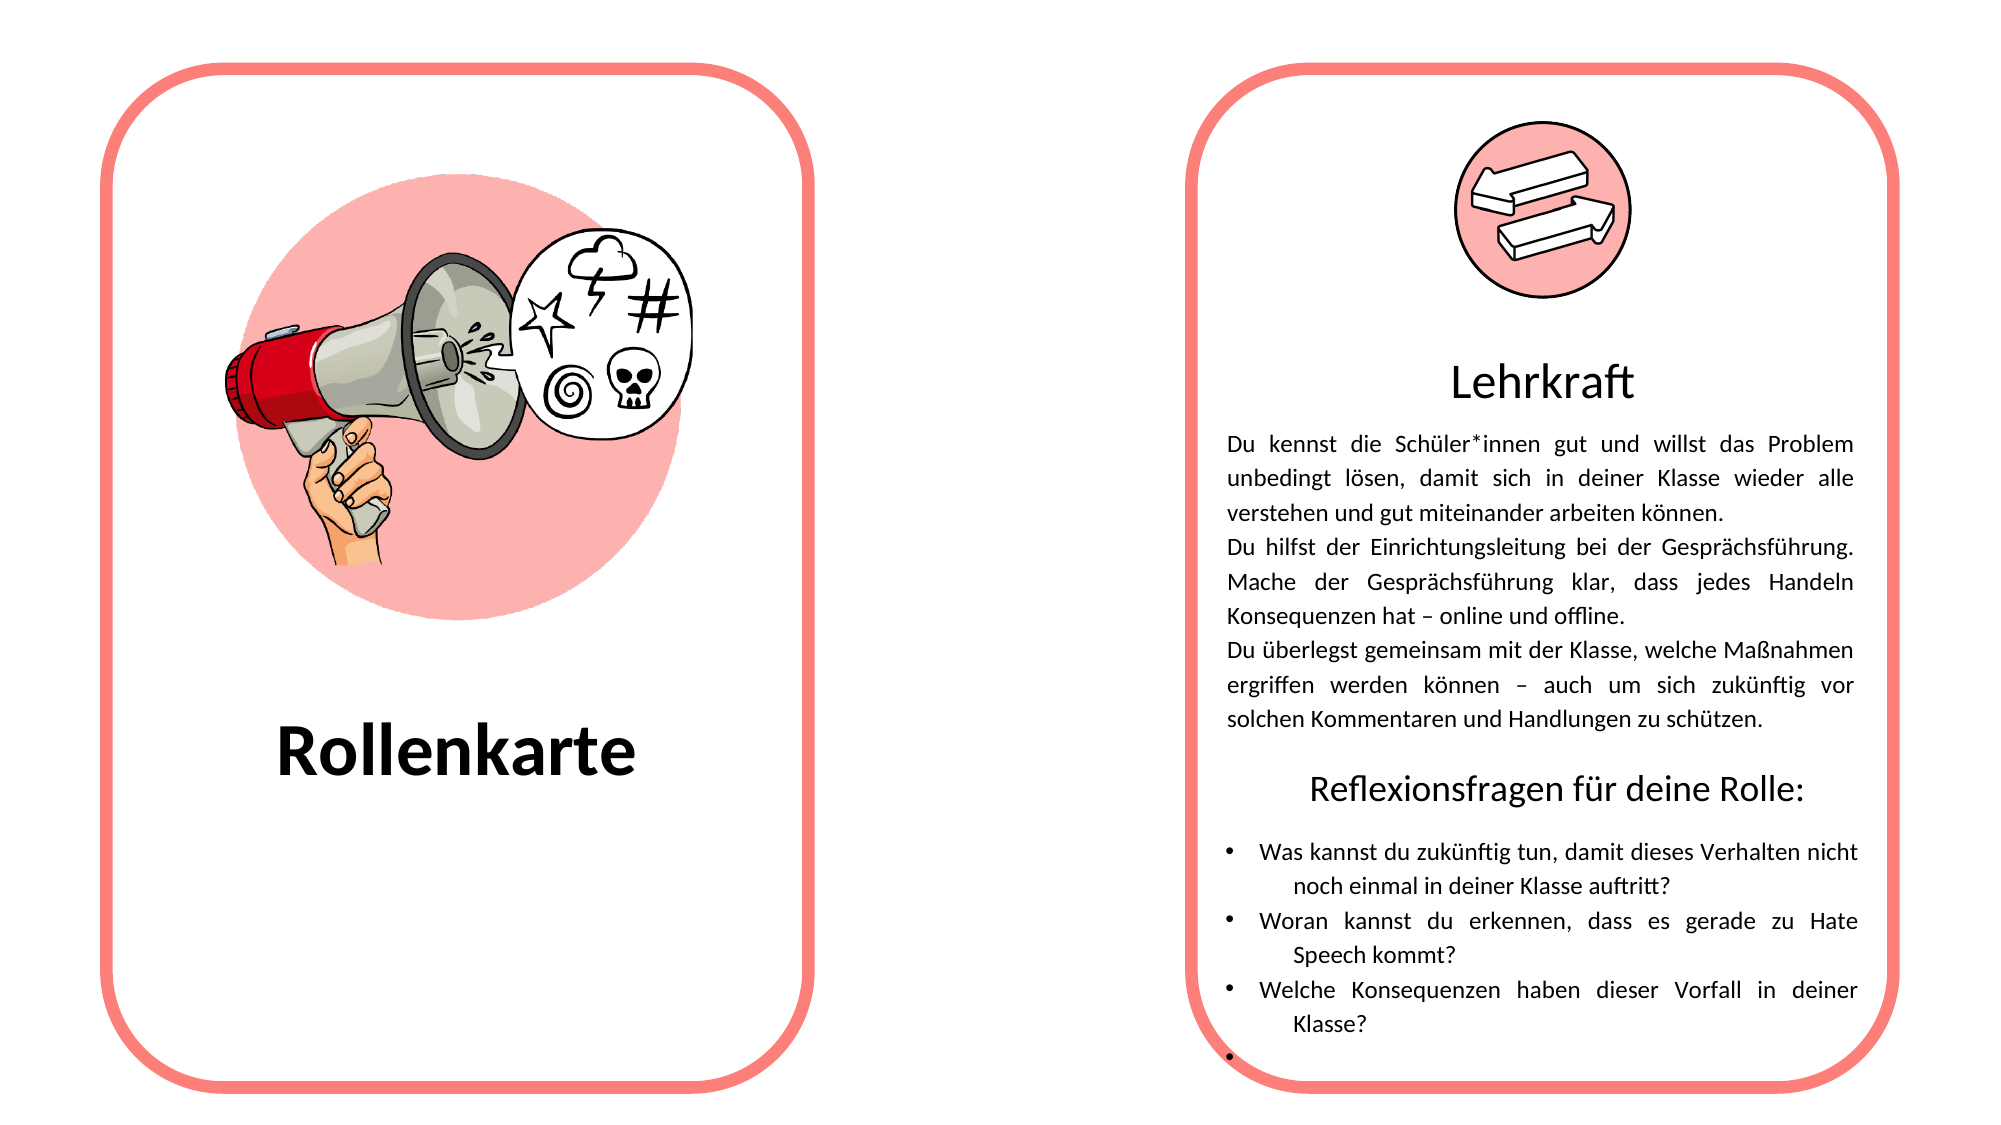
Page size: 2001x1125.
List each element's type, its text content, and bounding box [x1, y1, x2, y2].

picture [176, 162, 739, 631]
picture [1424, 92, 1661, 328]
text_box Was kannst du zukünftig tun, damit dieses Verhalten nicht noch einmal in deiner Klasse auftritt? Woran kannst du erkennen, dass es gerade zu Hate Speech kommt? Welche Konsequenzen haben dieser Vorfall in deiner Klasse? [1210, 823, 1875, 1081]
text_box Reflexionsfragen für deine Rolle: [1294, 756, 1824, 817]
text_box Rollenkarte [159, 693, 756, 799]
text_box Du kennst die Schüler*innen gut und willst das Problem unbedingt lösen, damit sich in deiner Klasse wieder alle verstehen und gut miteinander arbeiten können. Du hilfst der Einrichtungsleitung bei der Gesprächsführung. Mache der Gesprächsführung klar, dass jedes Handeln Konsequenzen hat – online und offline. Du überlegst gemeinsam mit der Klasse, welche Maßnahmen ergriffen werden können – auch um sich zukünftig vor solchen Kommentaren und Handlungen zu schützen. [1211, 415, 1875, 776]
text_box Lehrkraft [1210, 341, 1876, 418]
